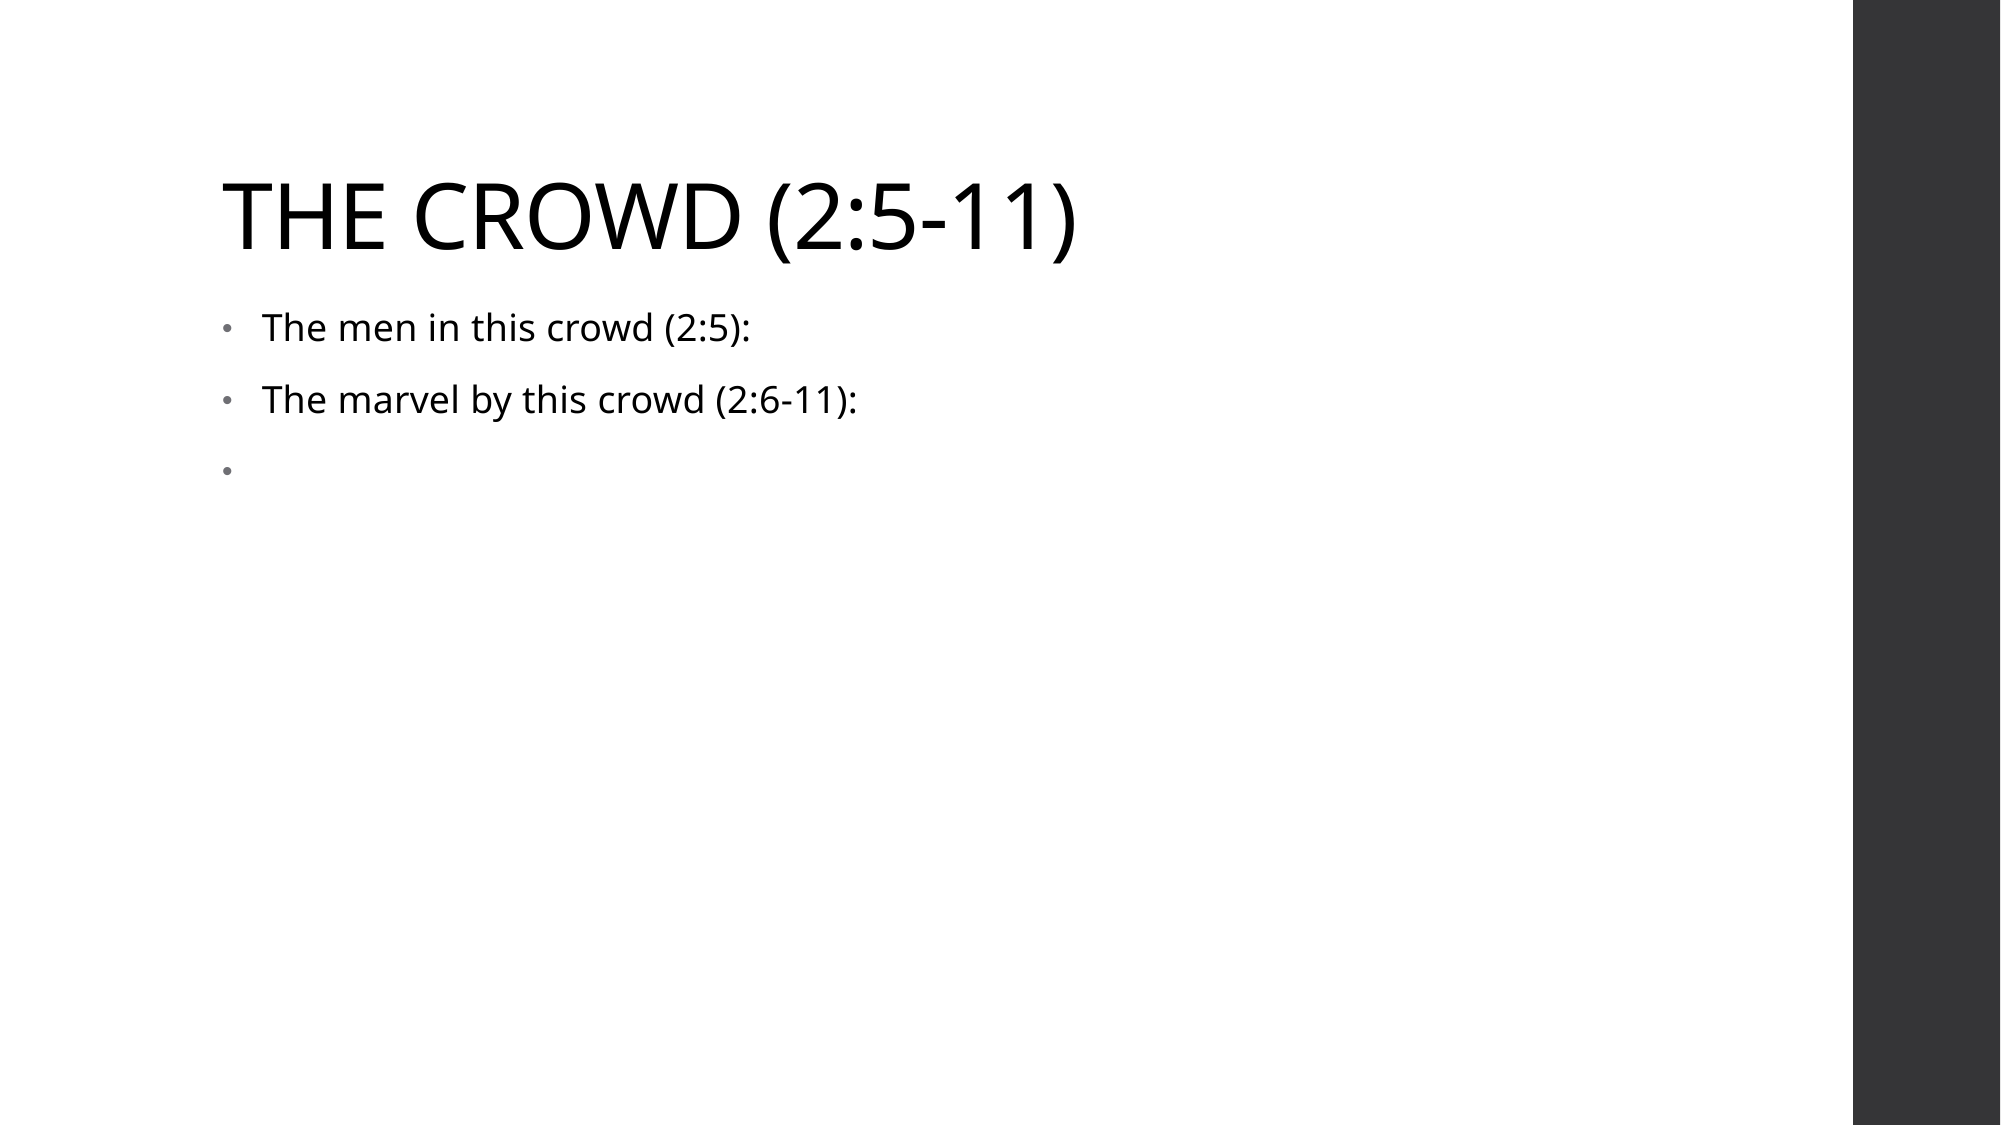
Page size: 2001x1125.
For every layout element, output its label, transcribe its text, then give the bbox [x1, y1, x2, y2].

title THE CROWD (2:5-11) [206, 60, 1797, 278]
list The men in this crowd (2:5): The marvel by this crowd (2:6-11): [206, 299, 1617, 1014]
